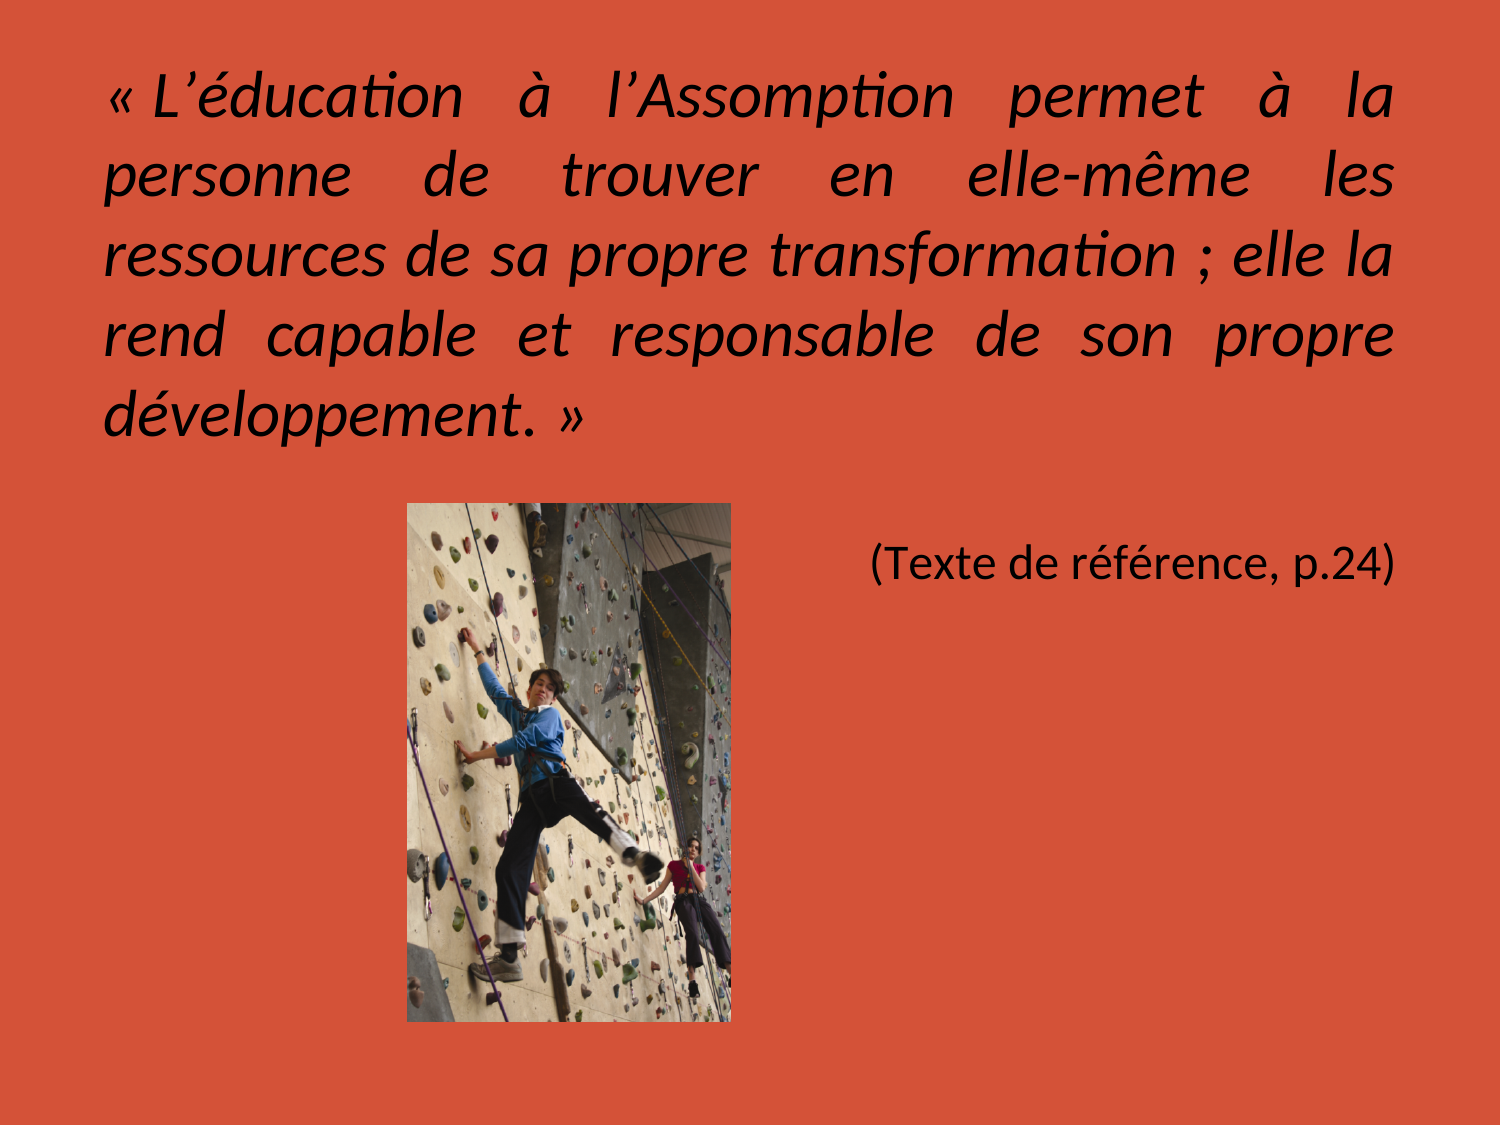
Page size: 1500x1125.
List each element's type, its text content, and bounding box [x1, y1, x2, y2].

text_box « L’éducation à l’Assomption permet à la personne de trouver en elle-même les ressources de sa propre transformation ; elle la rend capable et responsable de son propre développement. » (Texte de référence, p.24) [88, 42, 1412, 598]
picture [407, 503, 731, 1022]
